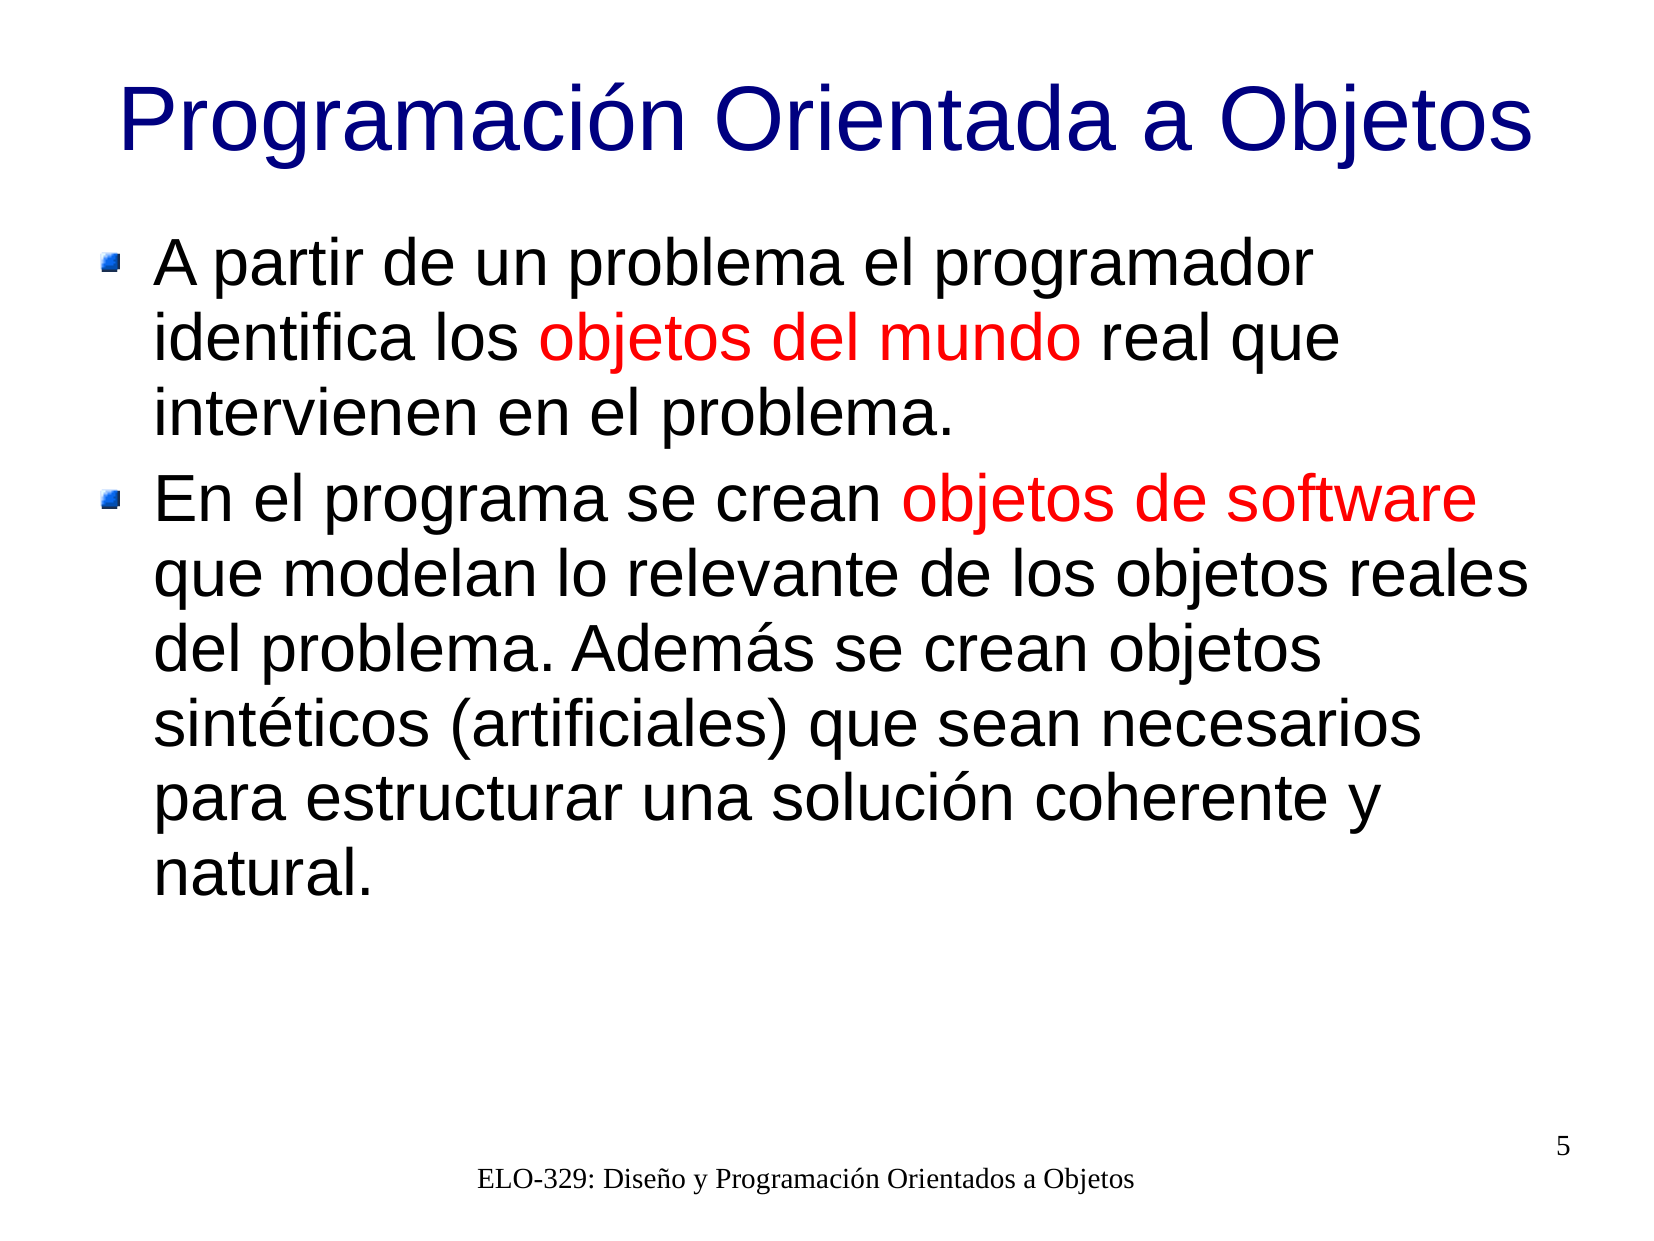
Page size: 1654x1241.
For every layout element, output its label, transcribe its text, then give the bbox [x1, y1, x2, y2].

title Programación Orientada a Objetos [82, 49, 1571, 188]
list A partir de un problema el programador identifica los objetos del mundo real que intervienen en el problema. En el programa se crean objetos de software que modelan lo relevante de los objetos reales del problema. Además se crean objetos sintéticos (artificiales) que sean necesarios para estructurar una solución coherente y natural. [82, 225, 1571, 1109]
